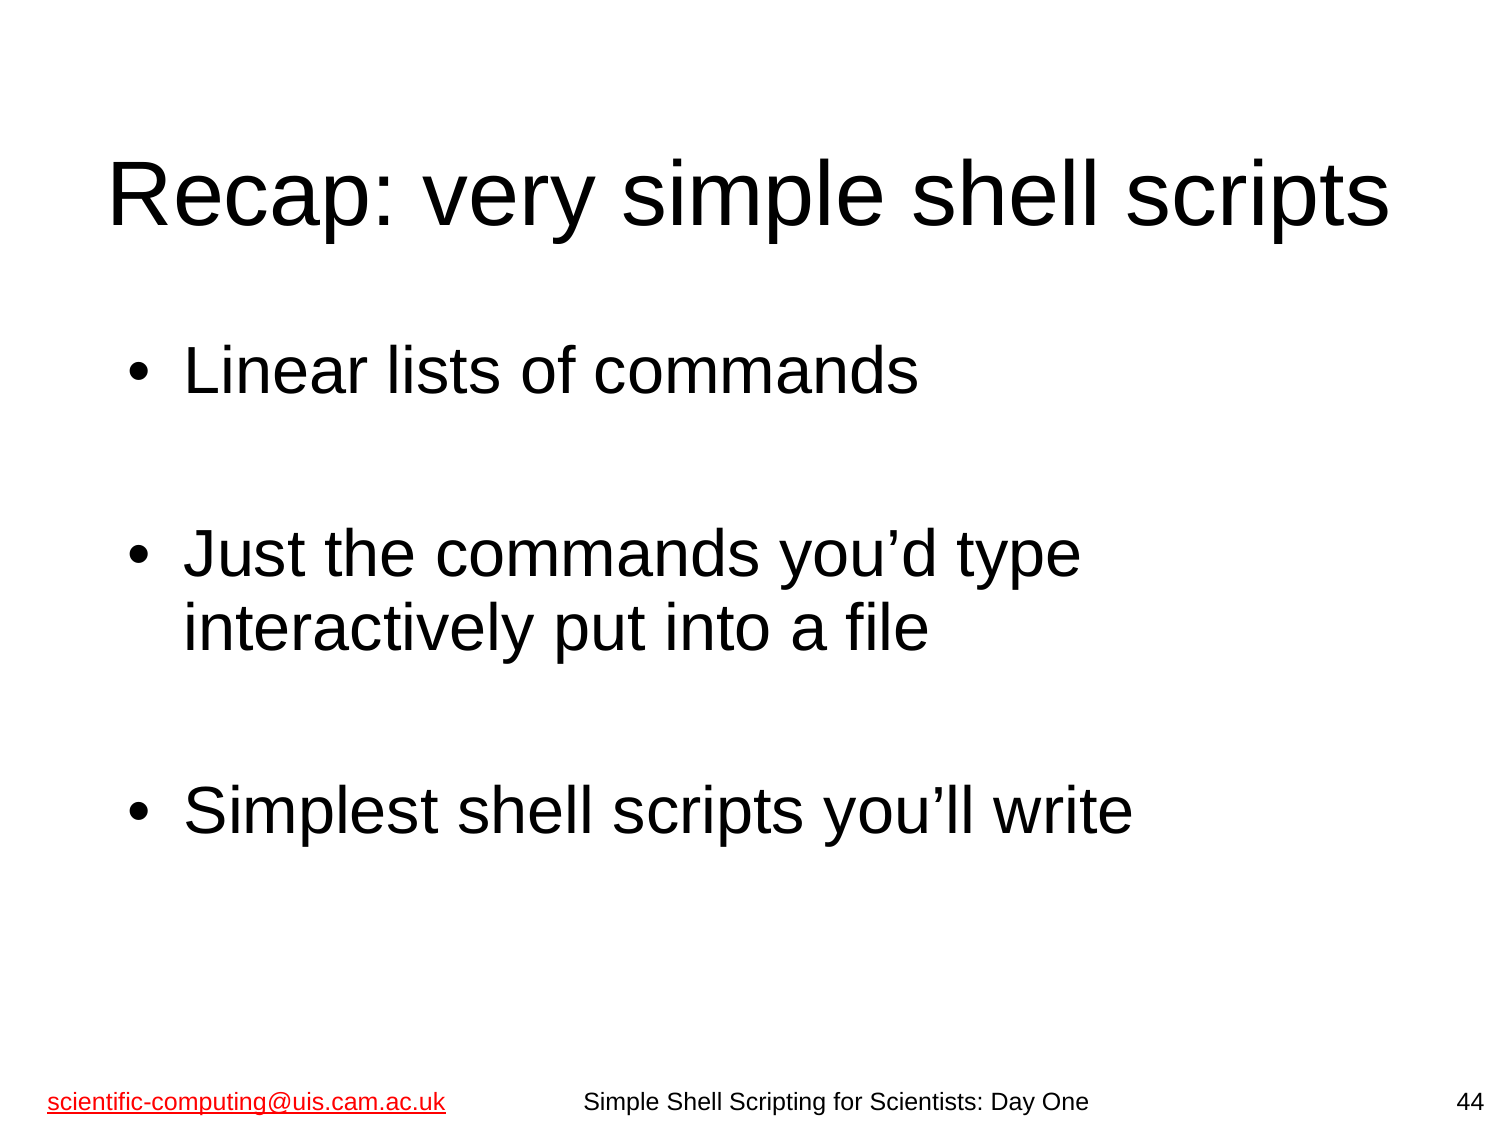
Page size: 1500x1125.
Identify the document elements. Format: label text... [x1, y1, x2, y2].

title Recap: very simple shell scripts [37, 99, 1463, 288]
list Linear lists of commands Just the commands you’d type interactively put into a file Simplest shell scripts you’ll write [112, 324, 1388, 1001]
